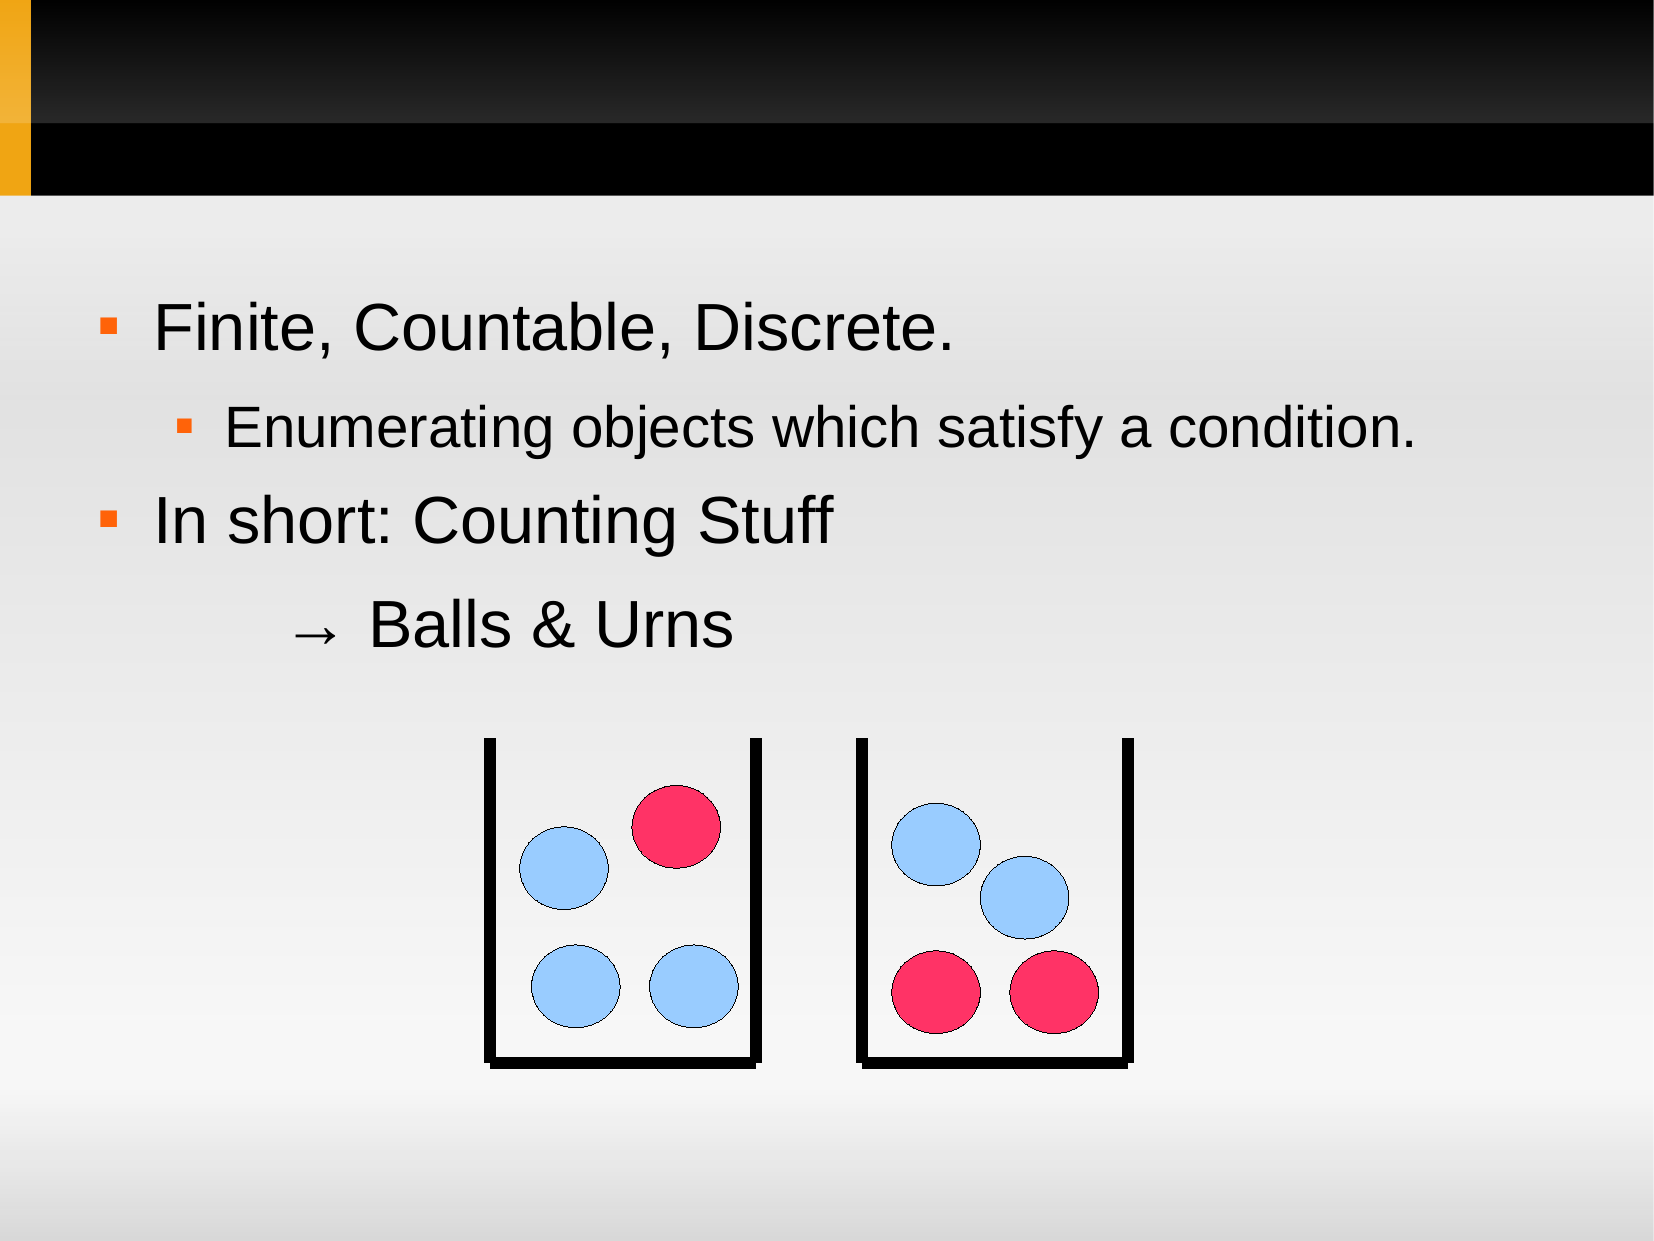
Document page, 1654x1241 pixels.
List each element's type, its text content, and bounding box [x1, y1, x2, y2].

text_box [519, 826, 609, 910]
text_box [891, 803, 981, 886]
text_box [649, 944, 739, 1028]
text_box [531, 944, 621, 1028]
picture [0, 0, 1654, 1241]
text_box [980, 856, 1069, 940]
list Finite, Countable, Discrete. Enumerating objects which satisfy a condition. In short: Counting Stuff → Balls & Urns [82, 290, 1571, 1094]
text_box [891, 950, 981, 1034]
text_box [631, 785, 721, 869]
text_box [1009, 950, 1099, 1034]
